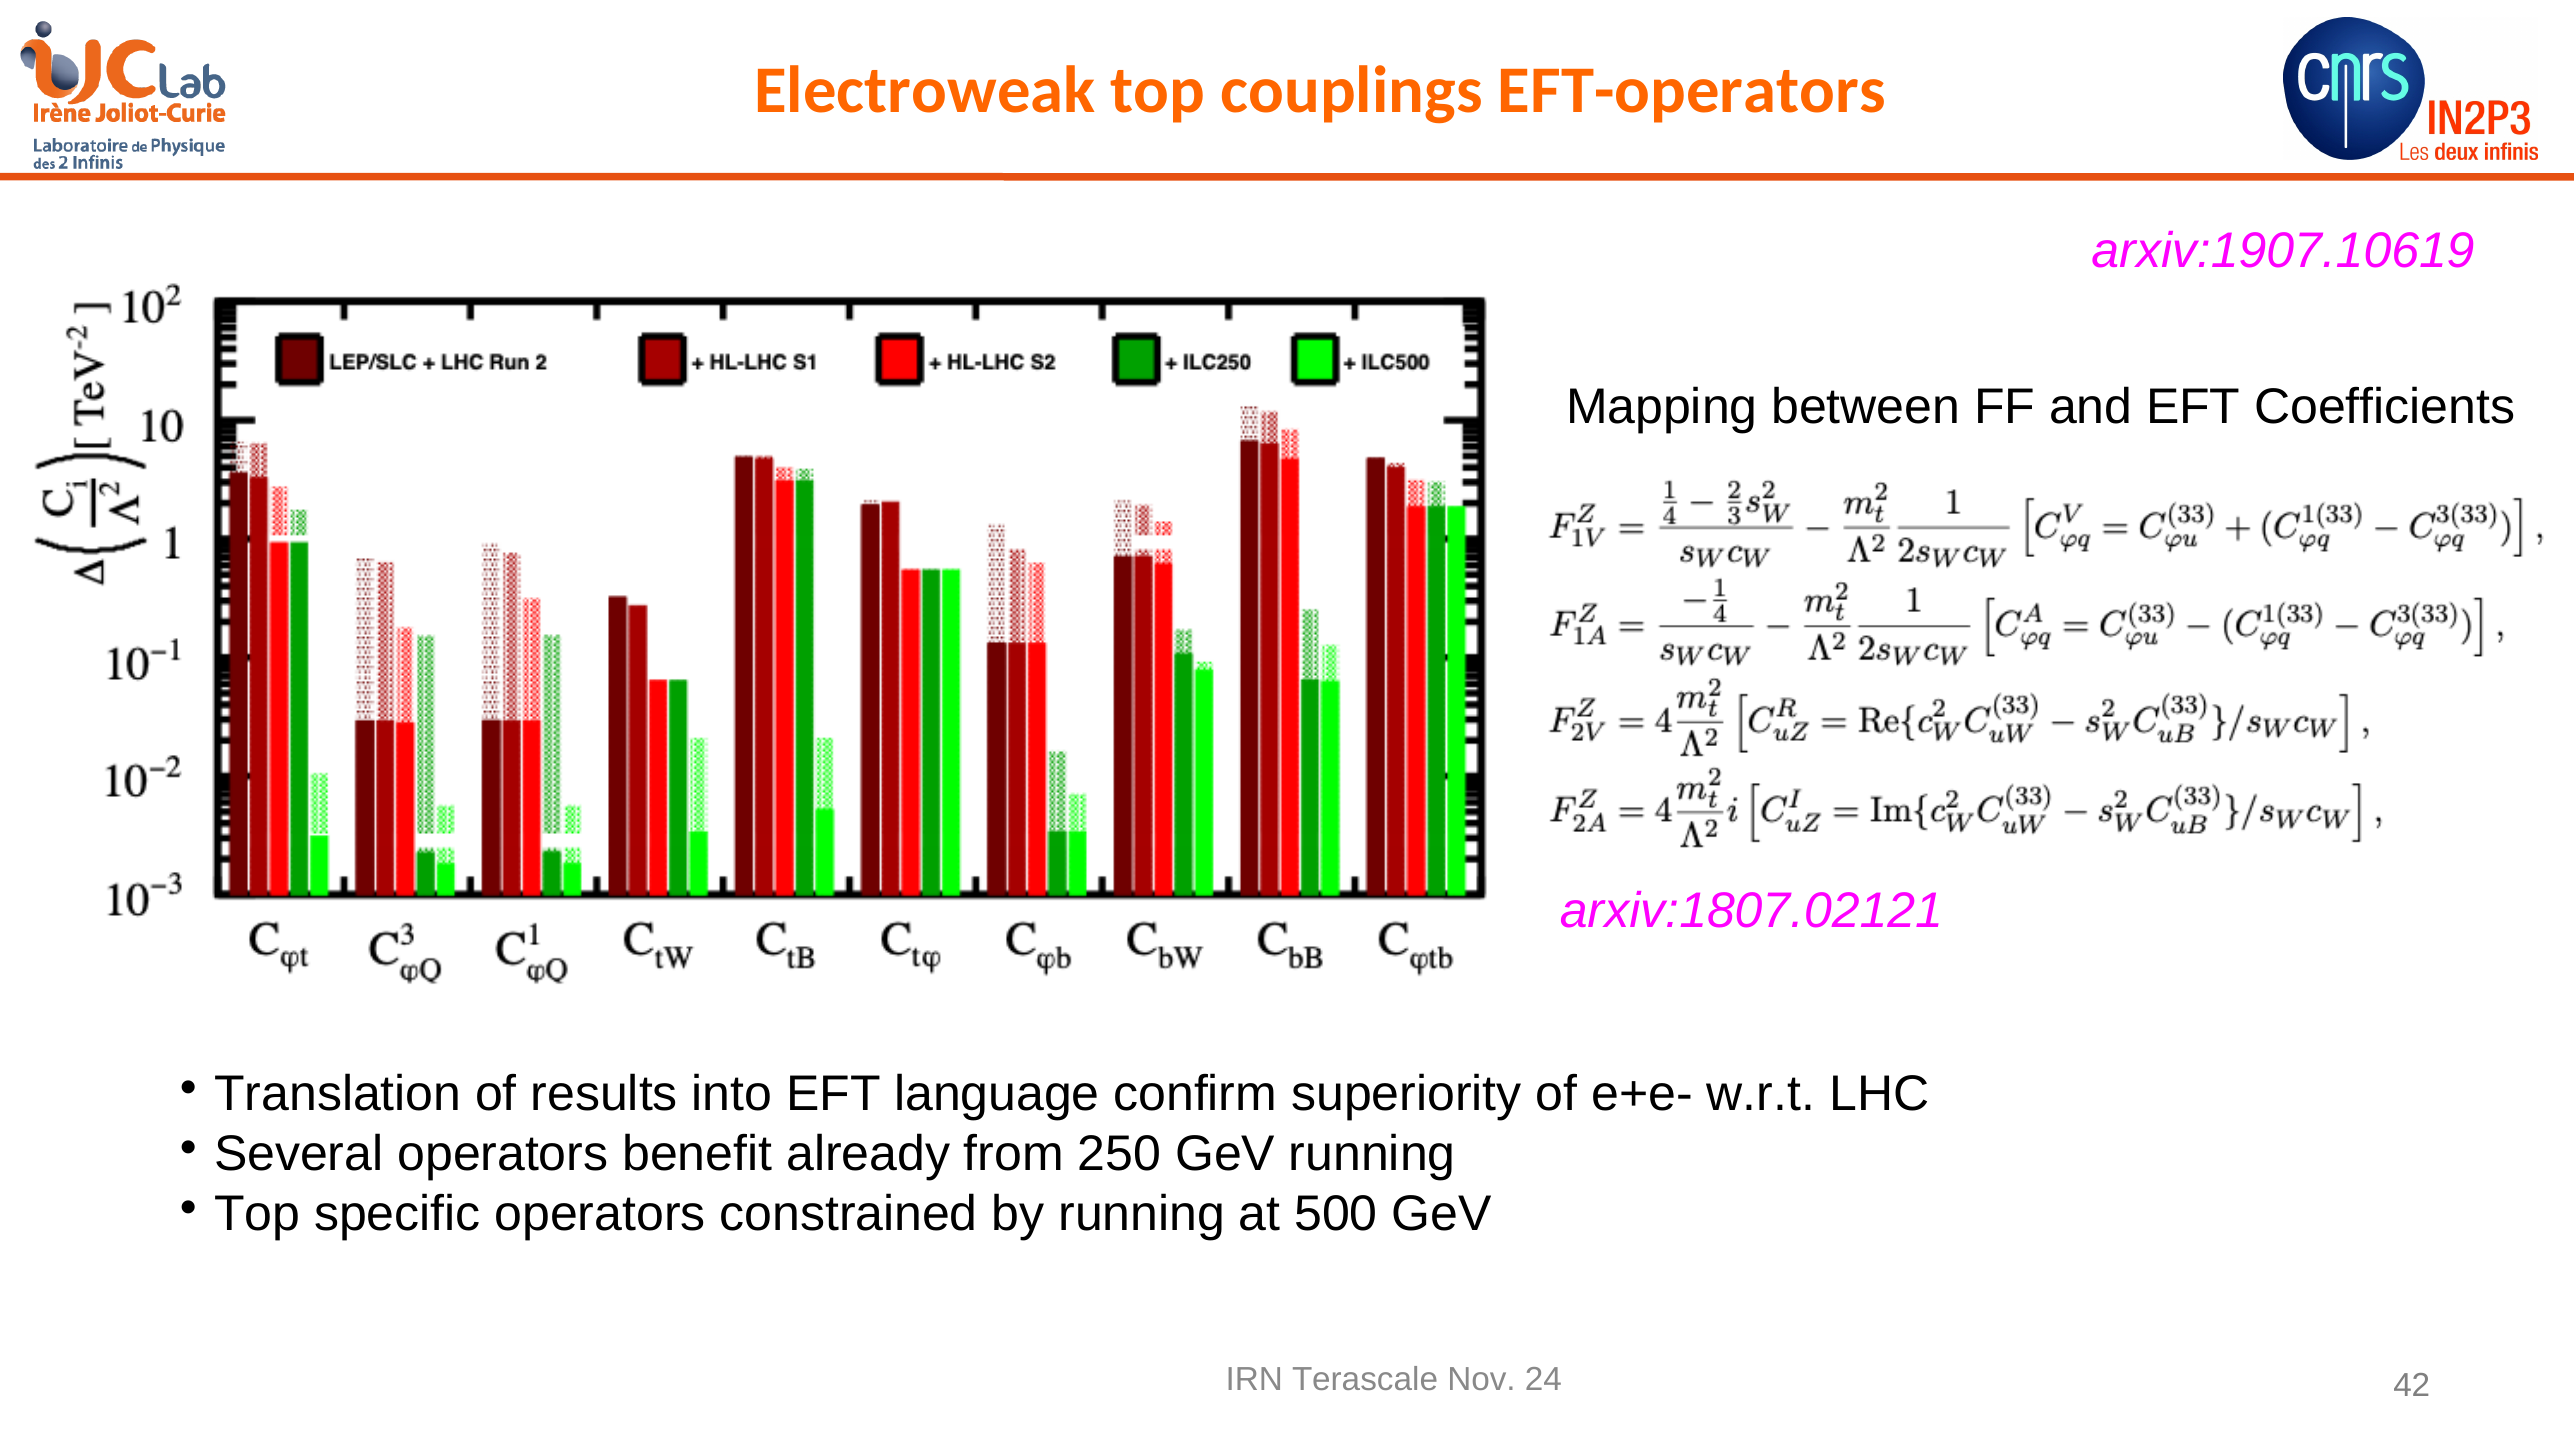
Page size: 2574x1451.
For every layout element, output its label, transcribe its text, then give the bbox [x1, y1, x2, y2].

picture [18, 247, 1518, 988]
text_box arxiv:1807.02121 [1545, 870, 1959, 945]
picture [4, 6, 241, 184]
text_box Translation of results into EFT language confirm superiority of e+e- w.r.t. LHC Several operators benefit already from 250 GeV running Top specific operators constrained by running at 500 GeV [165, 1053, 1961, 1189]
text_box arxiv:1907.10619 [2076, 210, 2506, 346]
picture [1535, 471, 2554, 856]
title Electroweak top couplings EFT-operators [226, 9, 2415, 162]
text_box Mapping between FF and EFT Coefficients [1551, 365, 2532, 441]
picture [2415, 17, 2538, 160]
